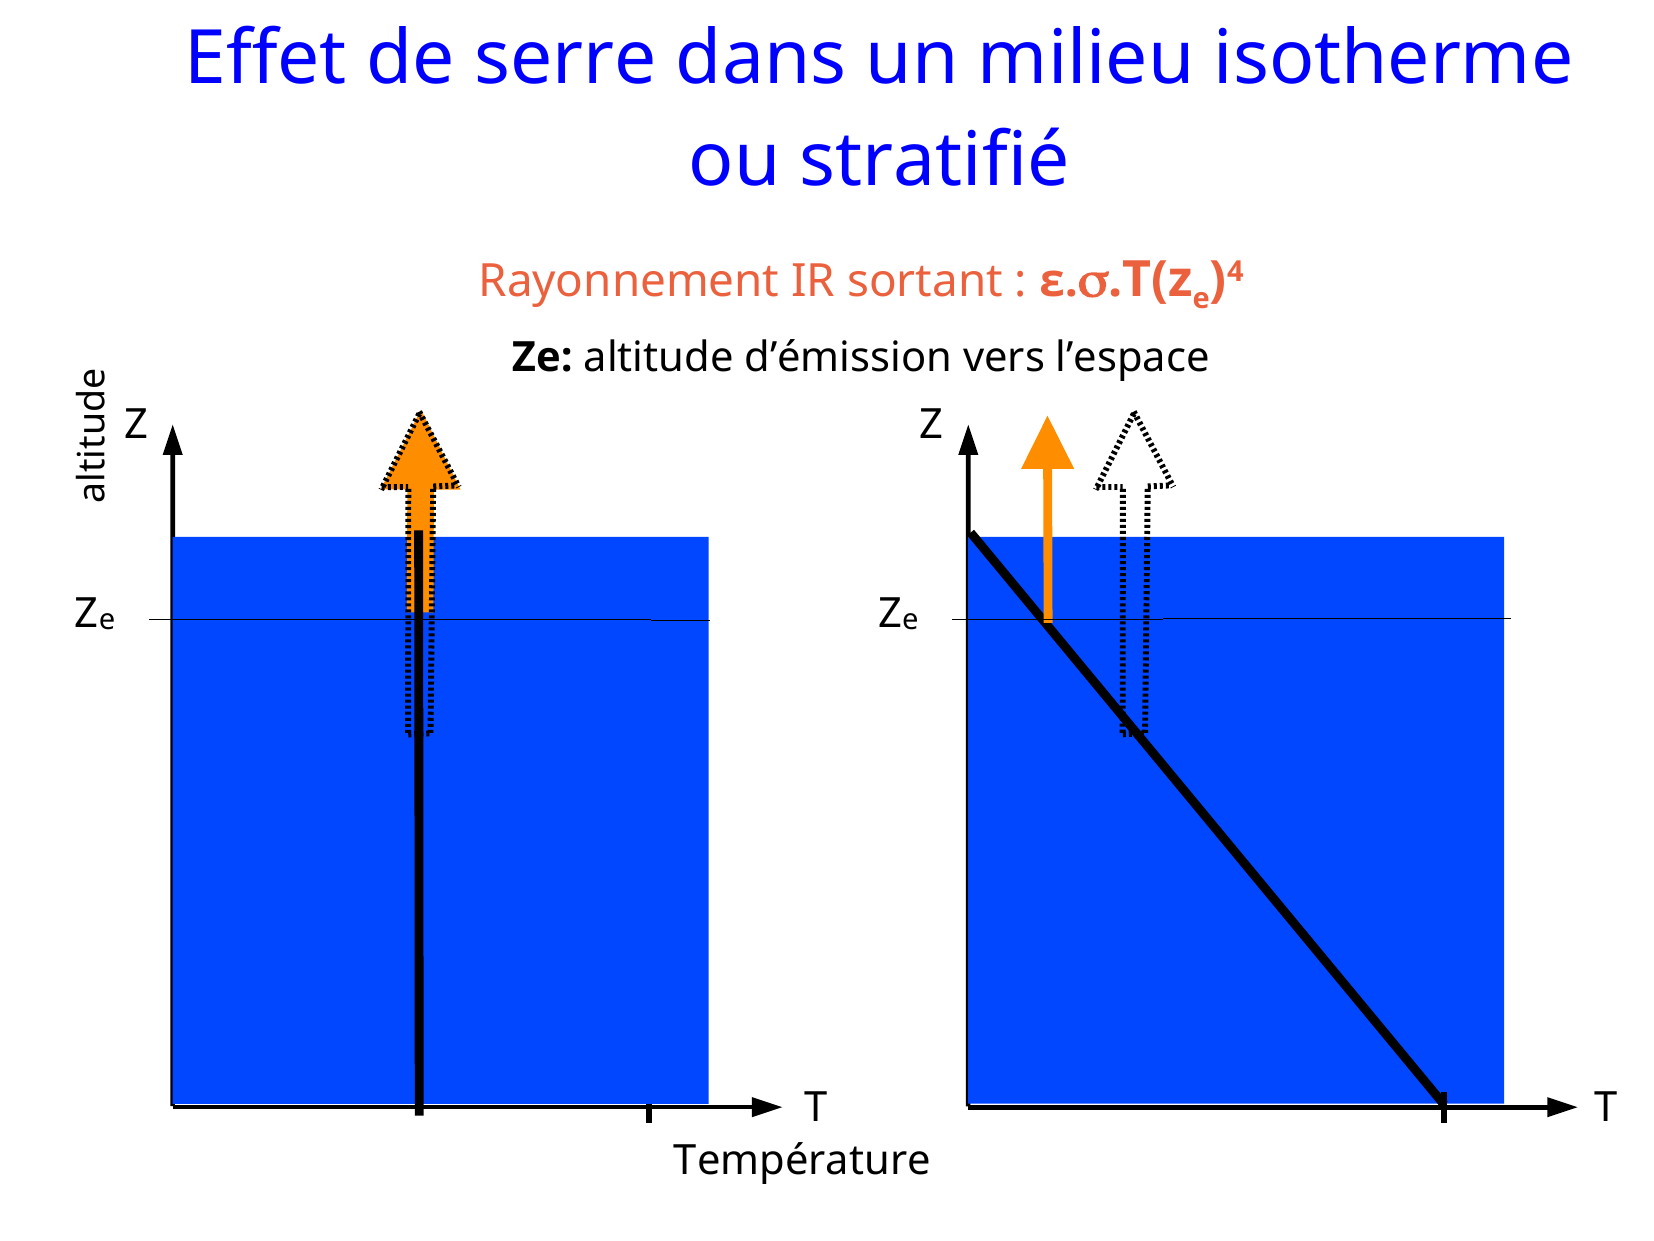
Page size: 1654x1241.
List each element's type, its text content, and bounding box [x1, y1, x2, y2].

text_box [424, 536, 709, 1104]
text_box [968, 538, 1035, 619]
text_box Effet de serre dans un milieu isotherme ou stratifié [133, 27, 1626, 184]
text_box Température [657, 1130, 949, 1192]
text_box [968, 620, 1436, 1104]
text_box Ze [58, 584, 133, 645]
text_box T [1577, 1077, 1635, 1139]
text_box altitude [48, 319, 116, 552]
text_box T [788, 1077, 845, 1139]
text_box [172, 620, 414, 1104]
text_box Z [116, 395, 165, 457]
text_box [1053, 536, 1505, 1104]
text_box Ze [861, 584, 936, 645]
text_box Rayonnement IR sortant : ε..T(ze)4 Ze: altitude d’émission vers l’espace [330, 223, 1393, 367]
text_box [172, 536, 414, 619]
text_box [981, 536, 1043, 611]
text_box Z [903, 395, 961, 457]
